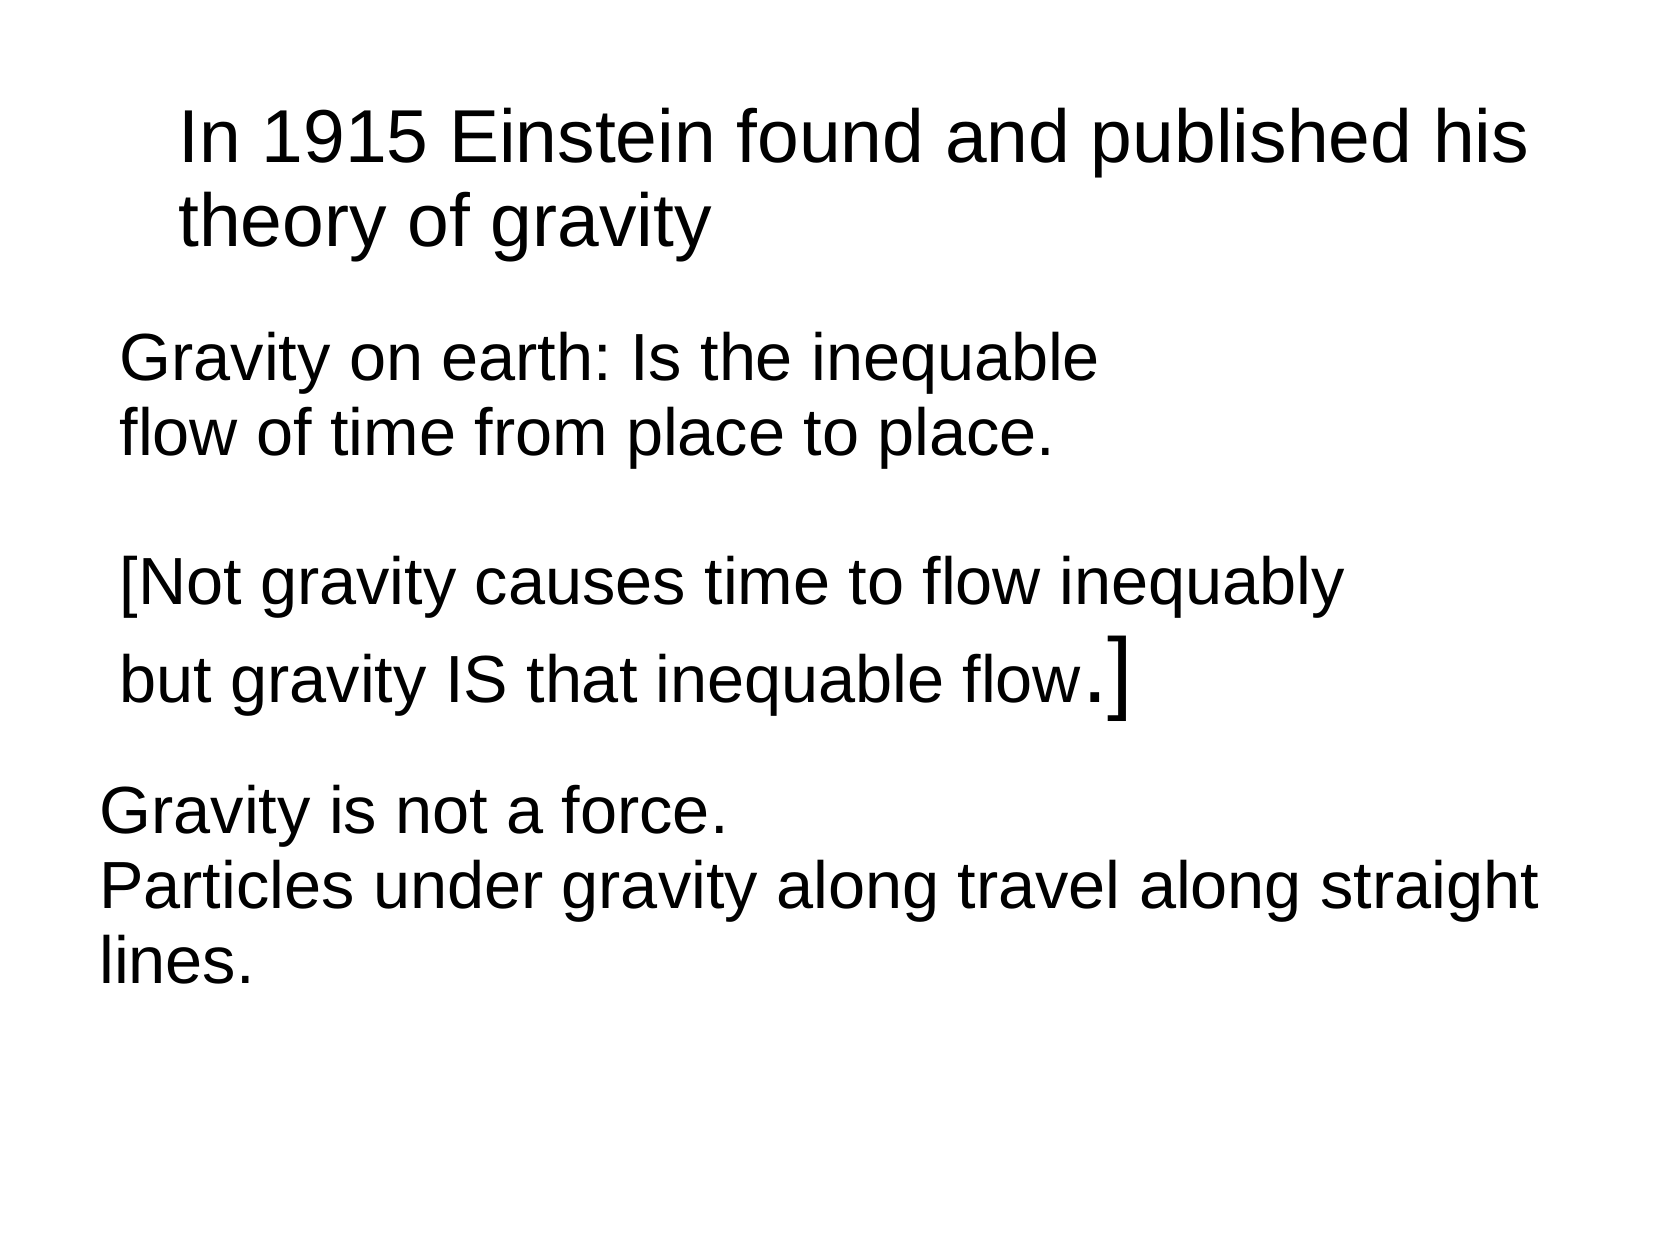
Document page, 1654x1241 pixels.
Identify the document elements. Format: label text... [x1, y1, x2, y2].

text_box In 1915 Einstein found and published his theory of gravity [163, 87, 1546, 271]
text_box Gravity on earth: Is the inequable flow of time from place to place. [Not gravity causes time to flow inequably but gravity IS that inequable flow.] [105, 312, 1383, 729]
text_box Gravity is not a force. Particles under gravity along travel along straight lines. [84, 765, 1561, 1006]
